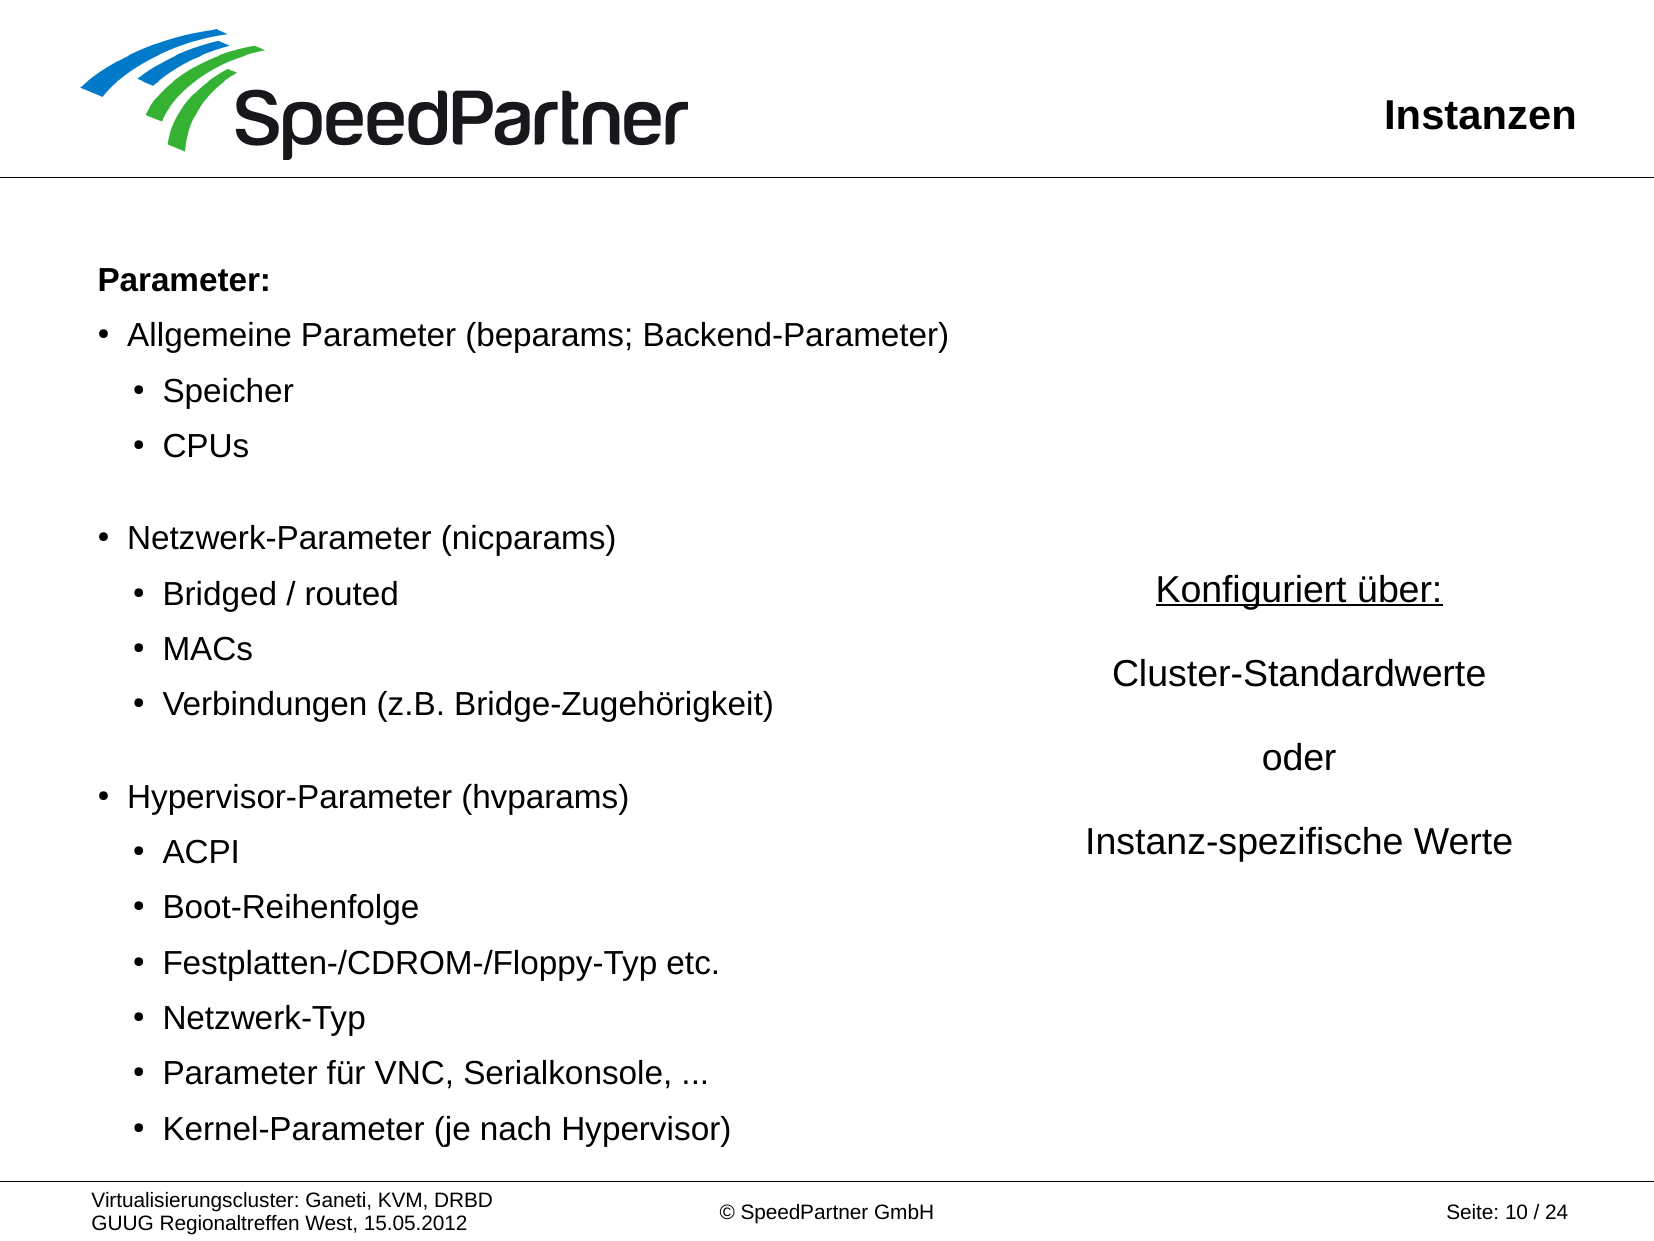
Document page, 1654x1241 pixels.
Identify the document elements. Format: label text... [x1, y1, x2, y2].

title Instanzen [590, 70, 1577, 160]
text_box Parameter: Allgemeine Parameter (beparams; Backend-Parameter) Speicher CPUs Netzwerk-Parameter (nicparams) Bridged / routed MACs Verbindungen (z.B. Bridge-Zugehörigkeit) Hypervisor-Parameter (hvparams) ACPI Boot-Reihenfolge Festplatten-/CDROM-/Floppy-Typ etc. Netzwerk-Typ Parameter für VNC, Serialkonsole, ... Kernel-Parameter (je nach Hypervisor) [82, 254, 1565, 1177]
text_box Konfiguriert über: Cluster-Standardwerte oder Instanz-spezifische Werte [1062, 560, 1536, 870]
picture [80, 29, 688, 160]
